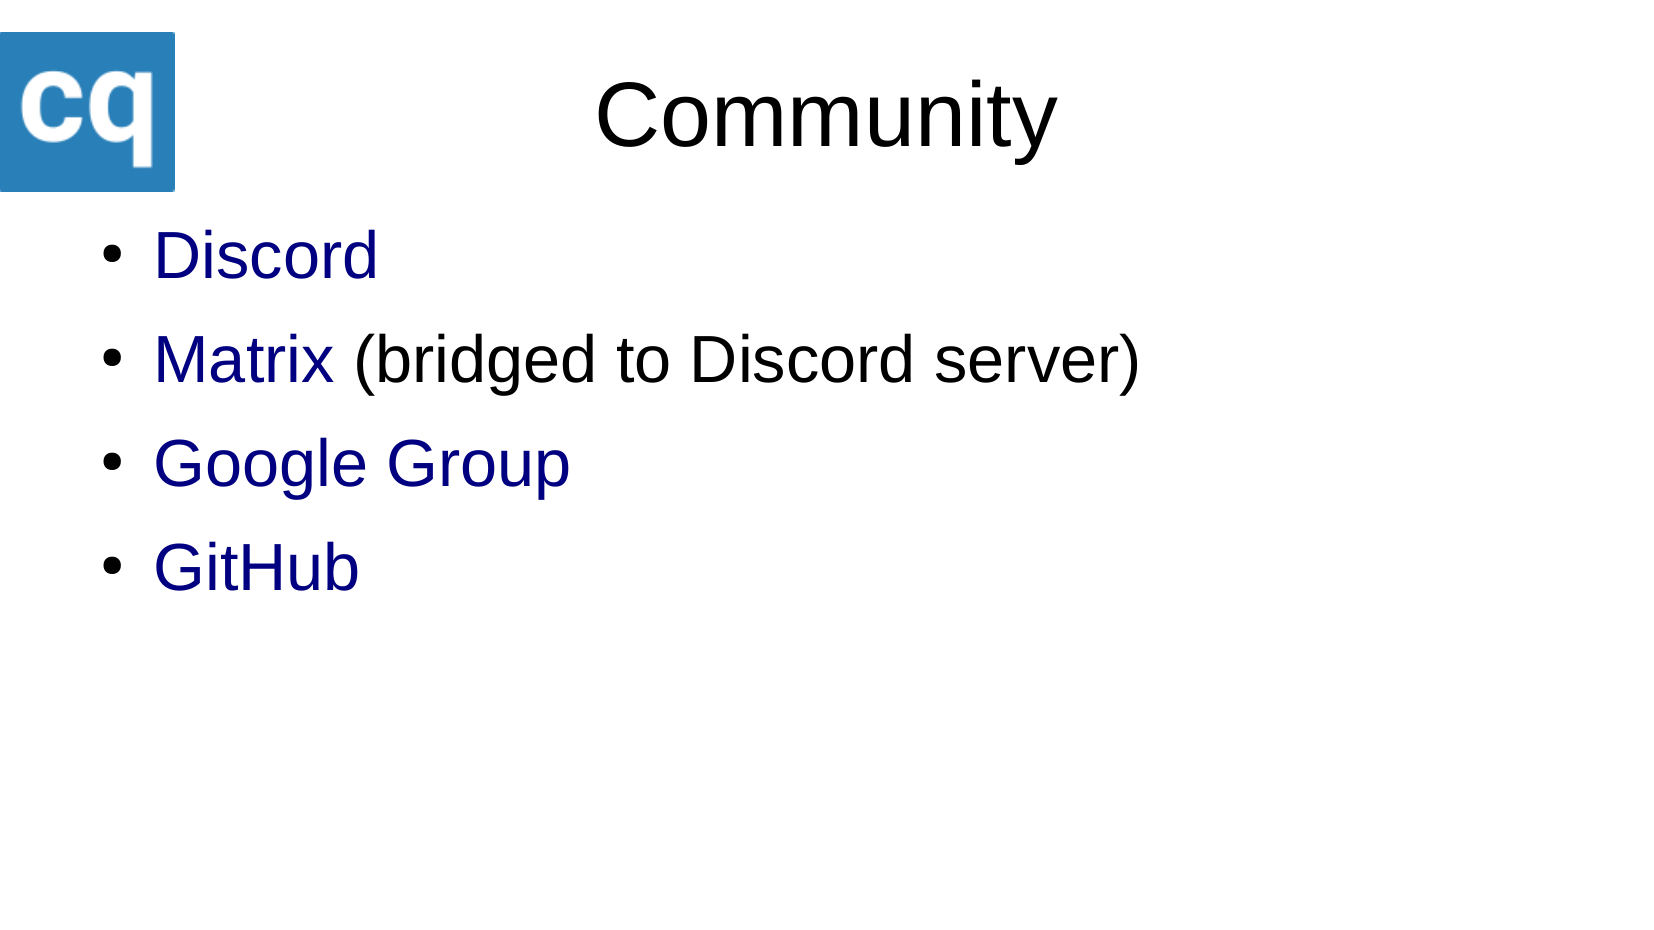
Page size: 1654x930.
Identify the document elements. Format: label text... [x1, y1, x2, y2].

picture [0, 32, 175, 192]
list Discord Matrix (bridged to Discord server) Google Group GitHub [82, 217, 1571, 757]
title Community [82, 37, 1571, 193]
